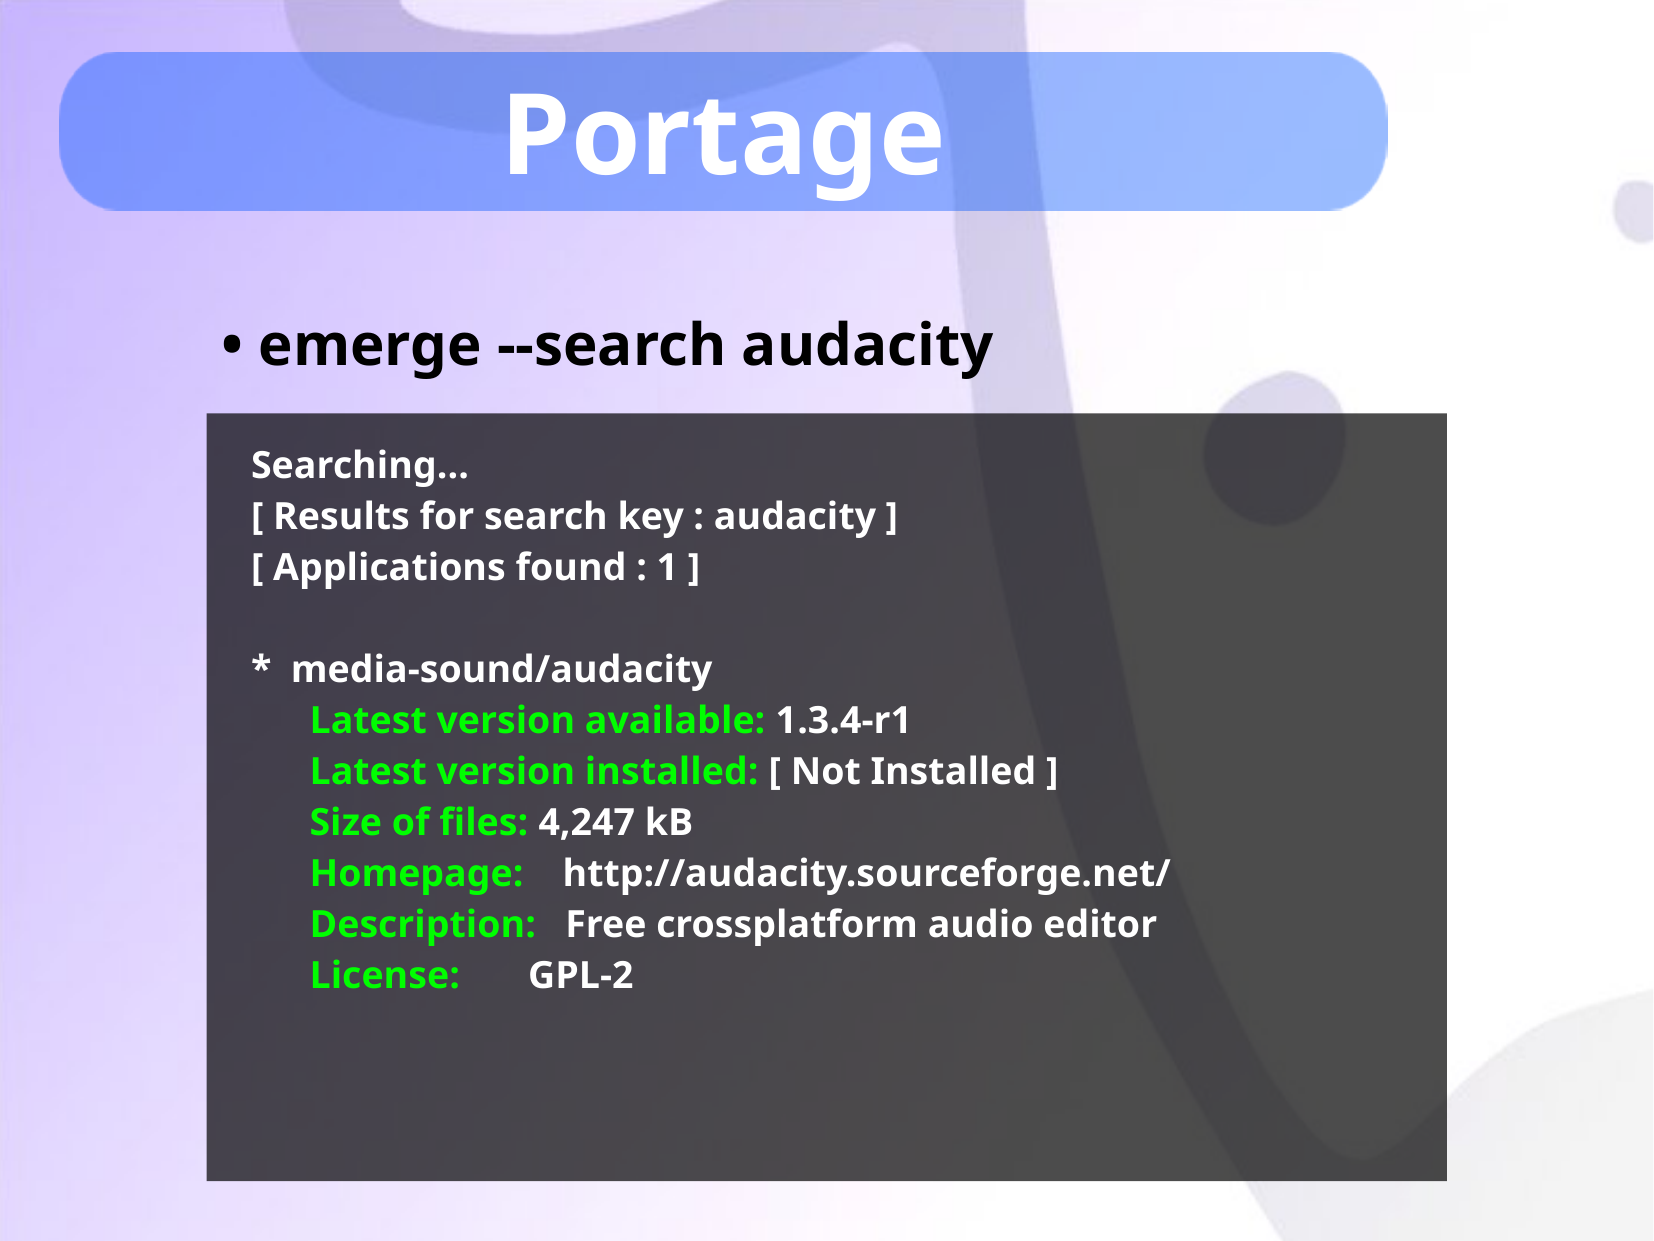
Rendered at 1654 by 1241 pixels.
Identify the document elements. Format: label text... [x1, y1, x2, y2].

text_box Searching... [ Results for search key : audacity ] [ Applications found : 1 ] * media-sound/audacity Latest version available: 1.3.4-r1 Latest version installed: [ Not Installed ] Size of files: 4,247 kB Homepage: http://audacity.sourceforge.net/ Description: Free crossplatform audio editor License: GPL-2 [236, 431, 1418, 1037]
text_box • emerge --search audacity [206, 295, 1063, 388]
picture [0, 0, 1654, 1241]
text_box [206, 413, 1447, 1182]
